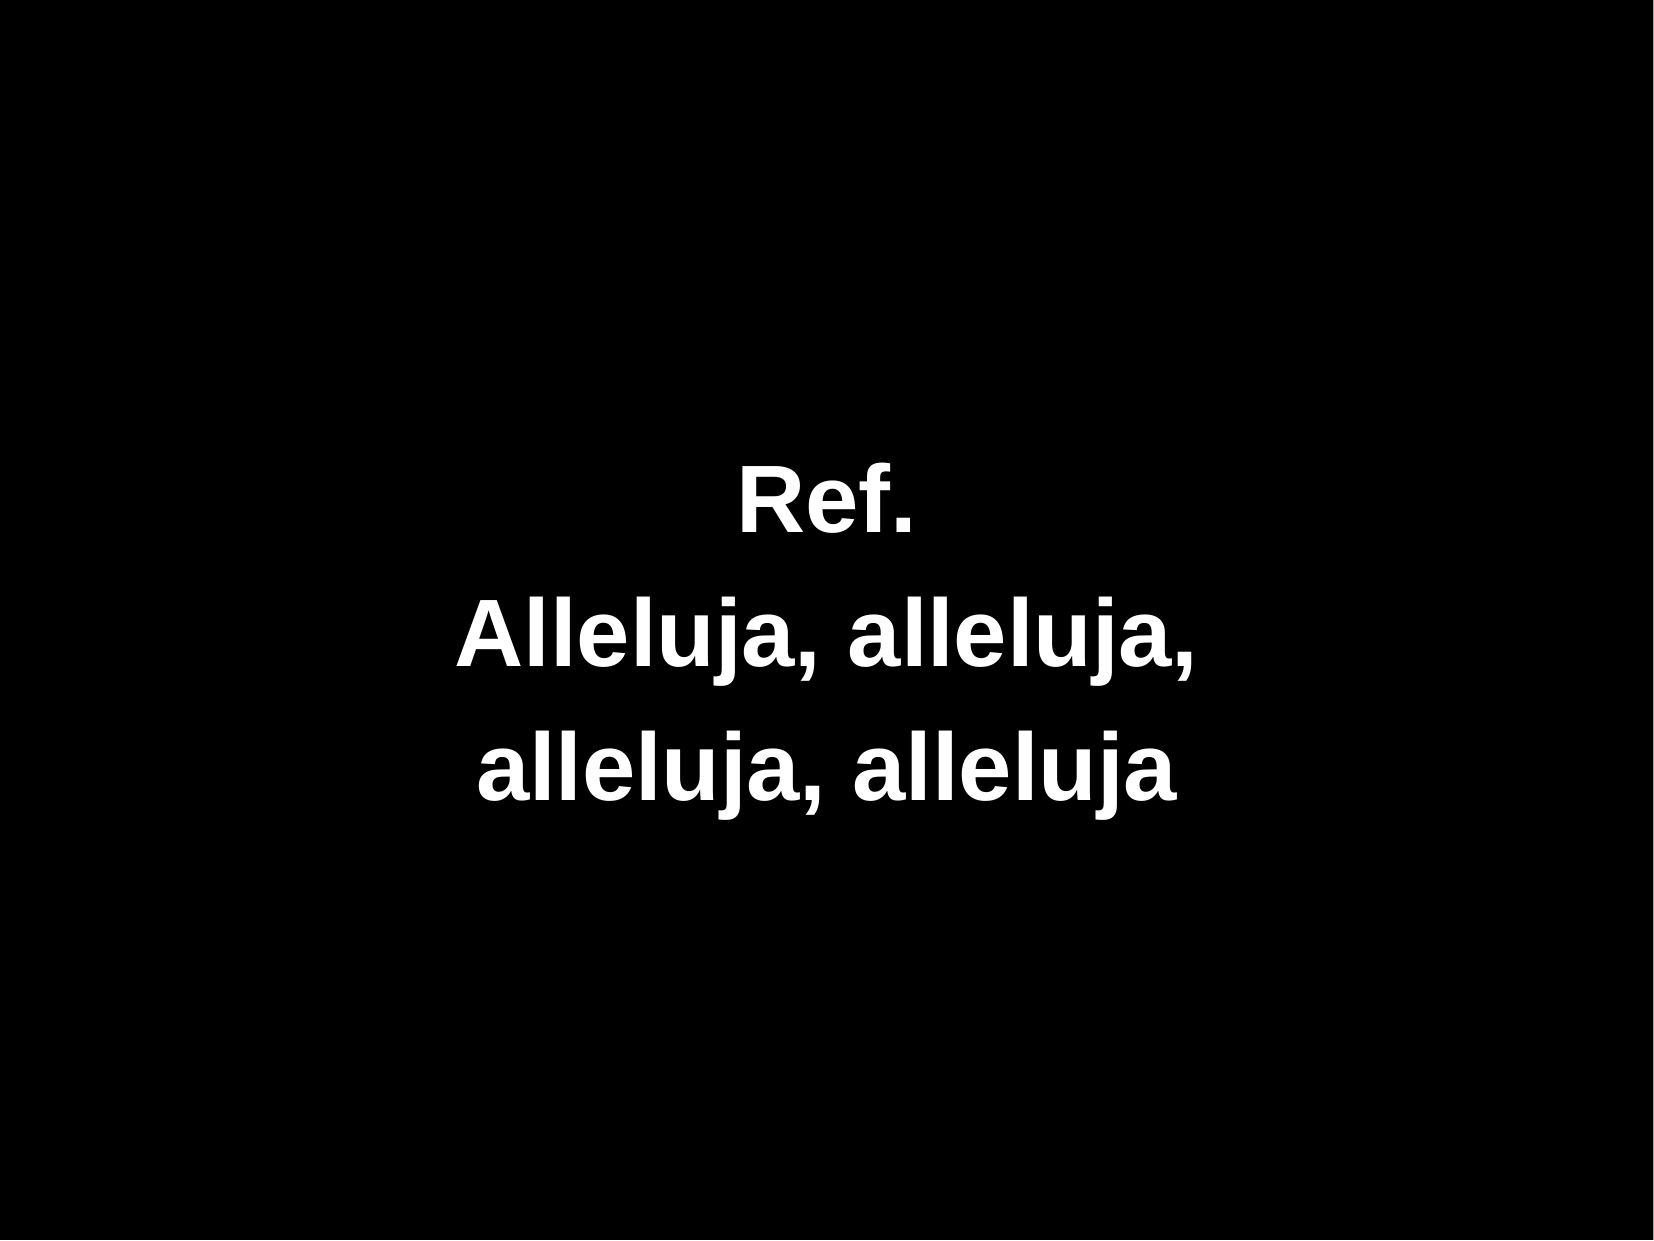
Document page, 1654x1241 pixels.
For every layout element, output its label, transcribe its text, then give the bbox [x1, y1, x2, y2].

subtitle Ref. Alleluja, alleluja, alleluja, alleluja [0, 0, 1654, 1241]
